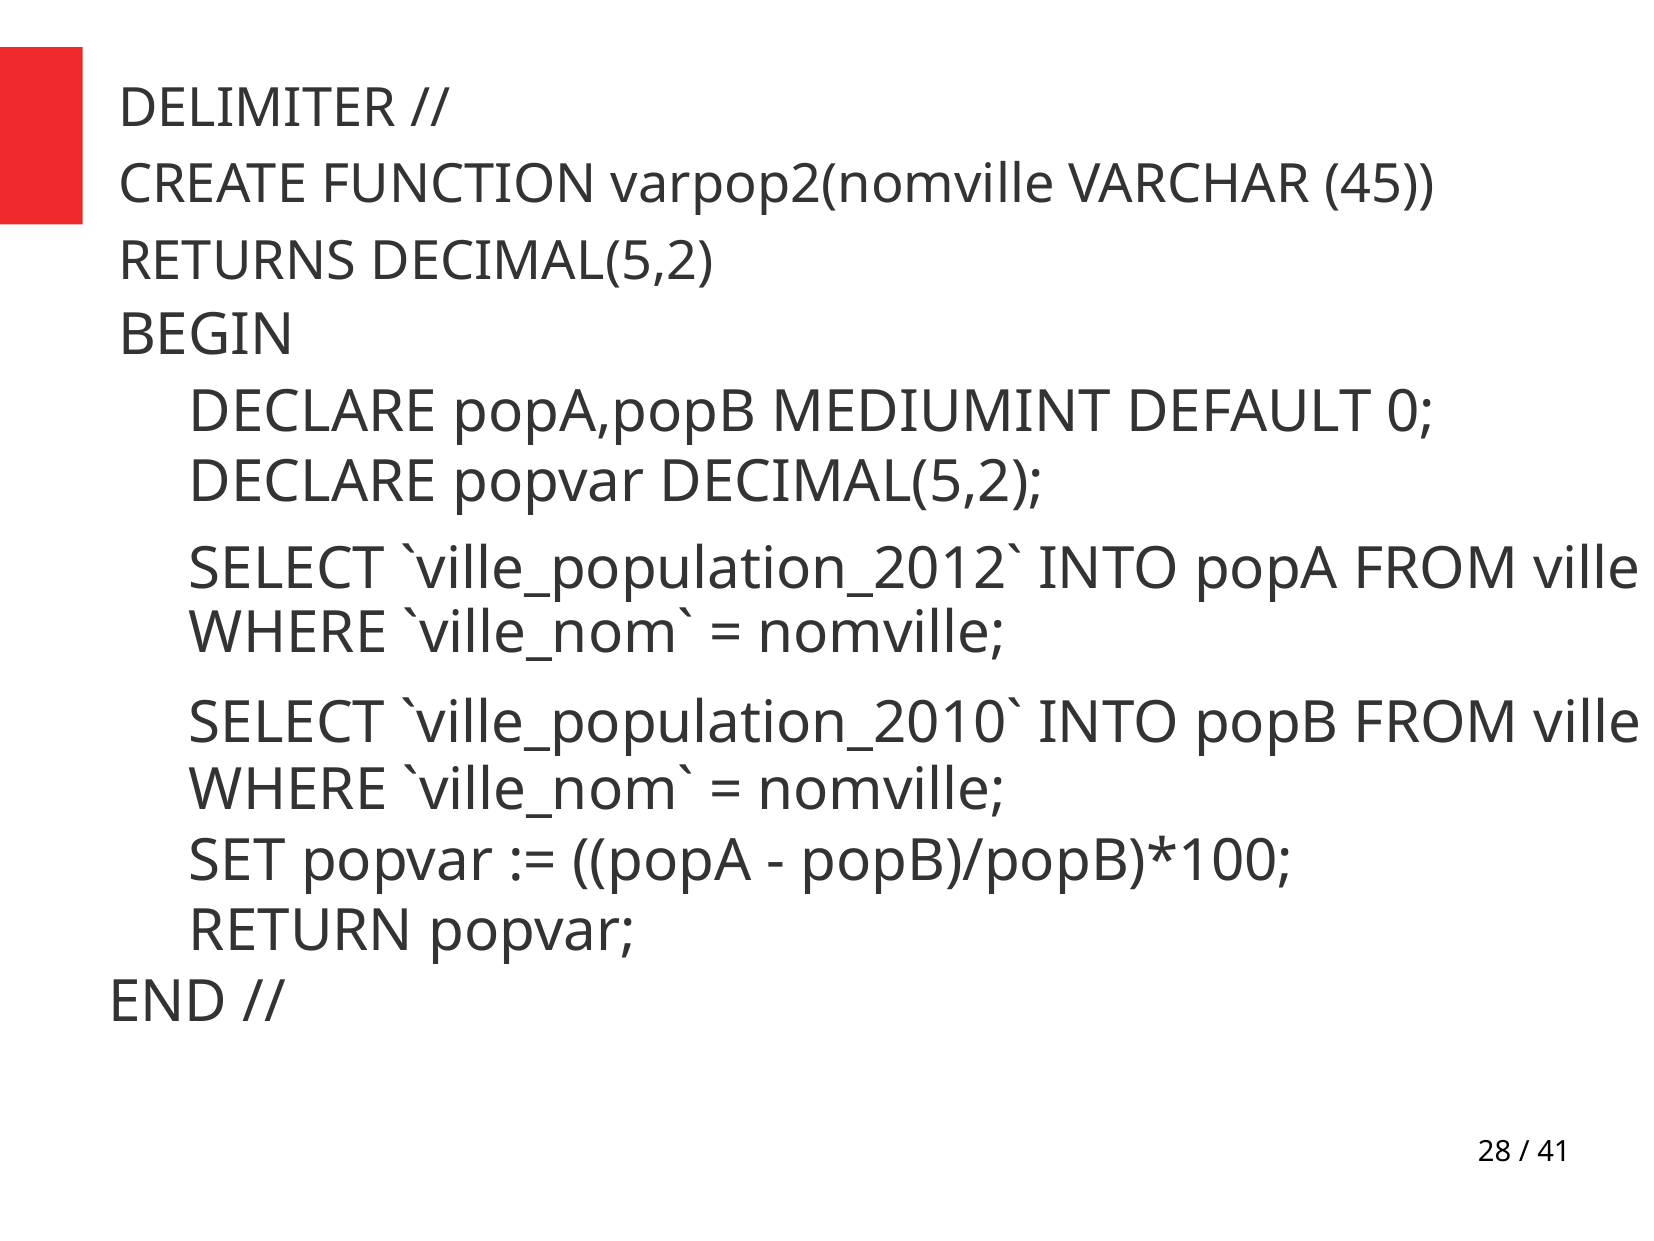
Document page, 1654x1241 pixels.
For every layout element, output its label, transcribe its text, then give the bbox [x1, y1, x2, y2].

list DELIMITER // CREATE FUNCTION varpop2(nomville VARCHAR (45)) RETURNS DECIMAL(5,2) BEGIN DECLARE popA,popB MEDIUMINT DEFAULT 0; DECLARE popvar DECIMAL(5,2); SELECT `ville_population_2012` INTO popA FROM ville WHERE `ville_nom` = nomville; SELECT `ville_population_2010` INTO popB FROM ville WHERE `ville_nom` = nomville; SET popvar := ((popA - popB)/popB)*100; RETURN popvar; END // [47, 95, 1654, 1158]
